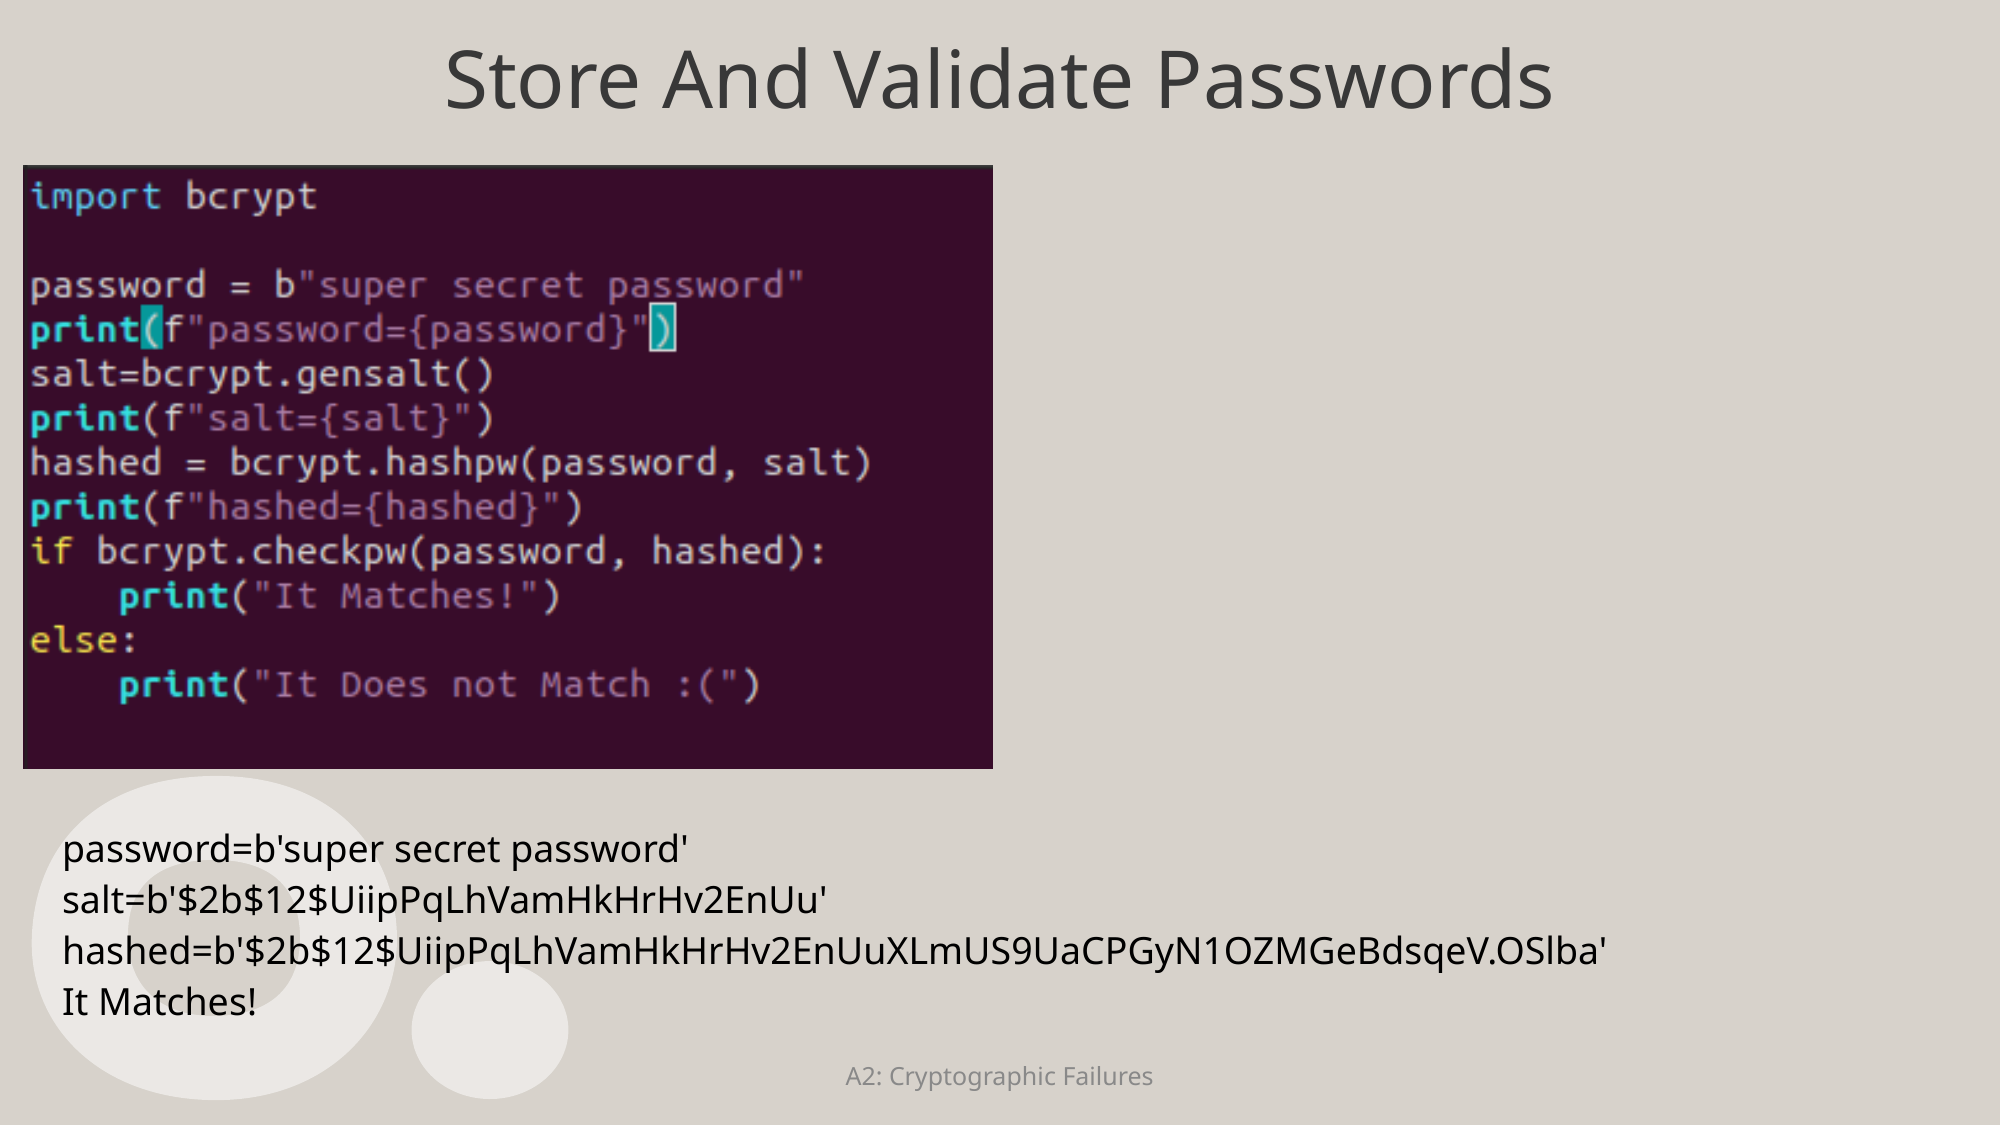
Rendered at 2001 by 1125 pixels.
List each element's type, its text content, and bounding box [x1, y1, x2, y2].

title Store And Validate Passwords [0, 22, 2000, 136]
picture [23, 165, 993, 769]
text_box password=b'super secret password' salt=b'$2b$12$UiipPqLhVamHkHrHv2EnUu' hashed=b'$2b$12$UiipPqLhVamHkHrHv2EnUuXLmUS9UaCPGyN1OZMGeBdsqeV.OSlba' It Matches! [47, 814, 1666, 1059]
text_box A2: Cryptographic Failures [662, 1059, 1338, 1106]
